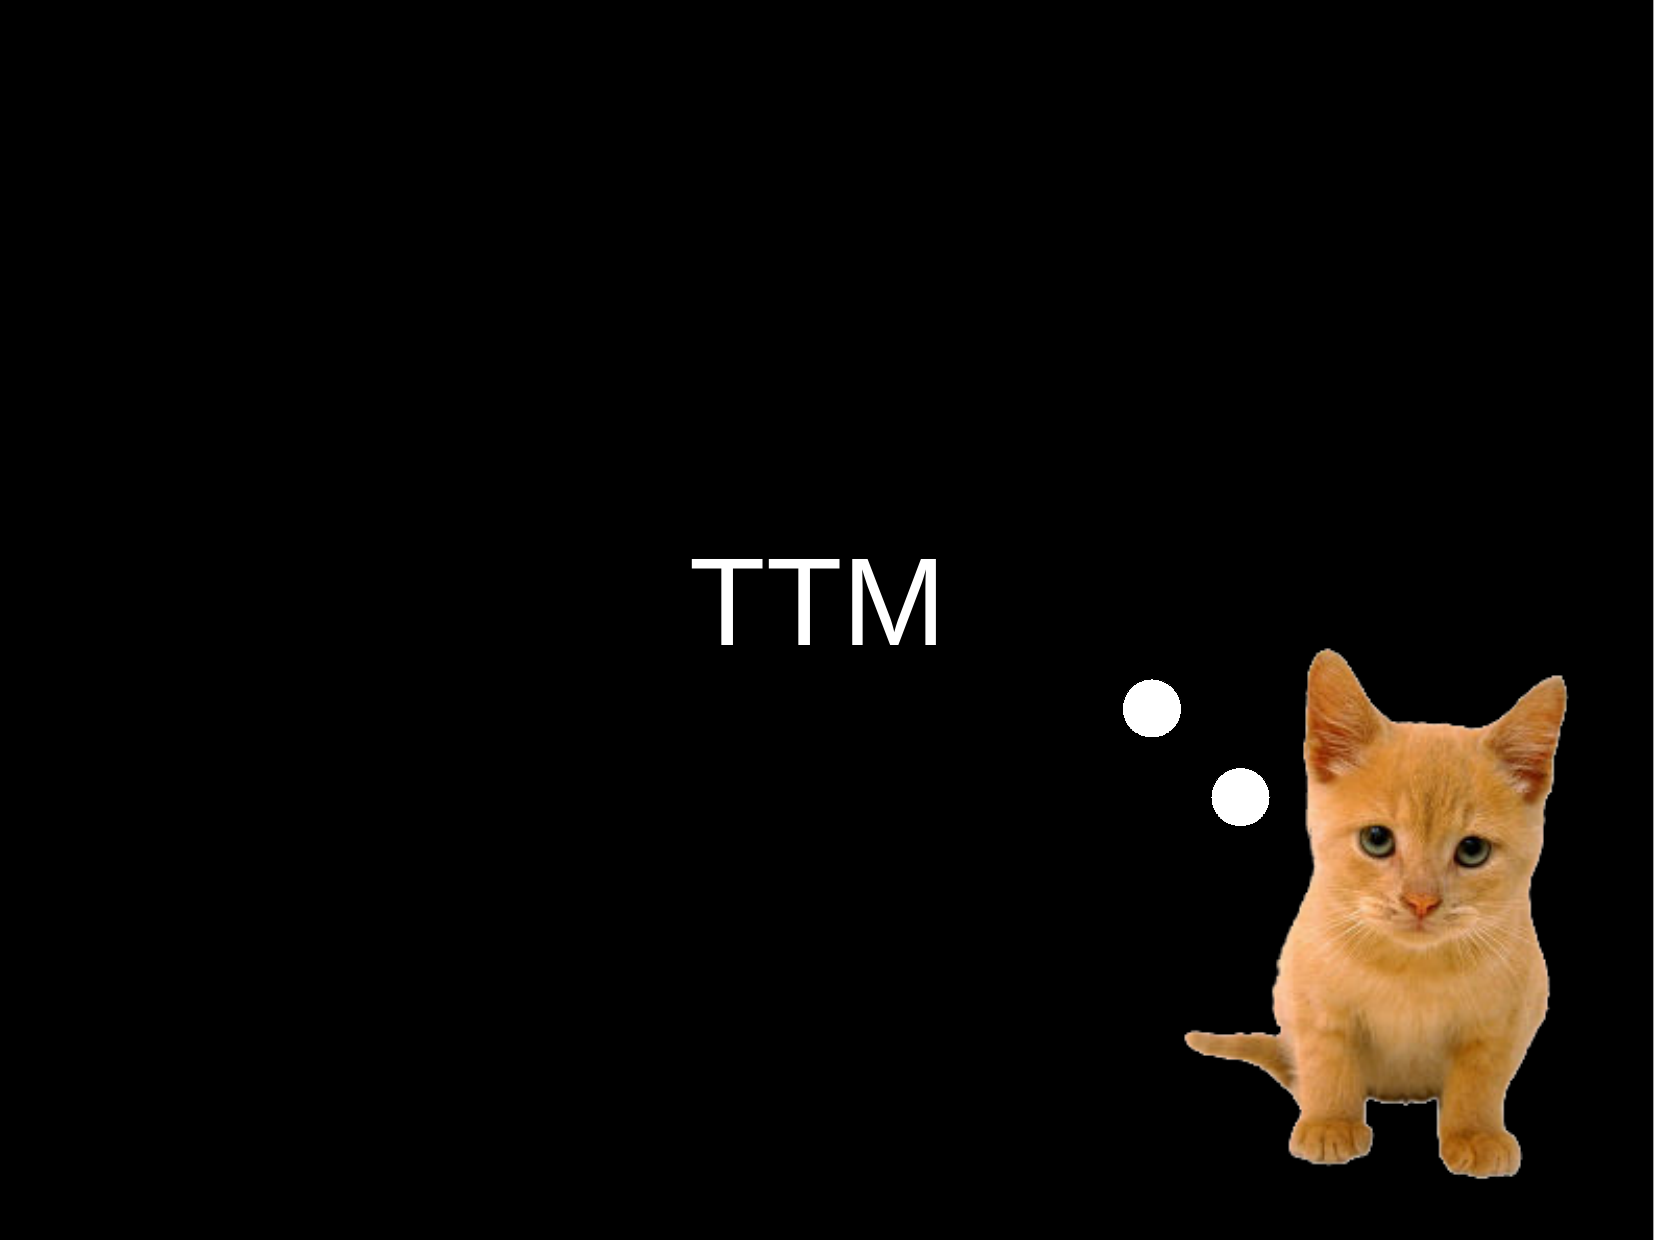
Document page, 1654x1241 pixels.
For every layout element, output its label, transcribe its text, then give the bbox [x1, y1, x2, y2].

text_box TTM [675, 525, 962, 680]
picture [937, 600, 1654, 1225]
text_box [1210, 767, 1271, 827]
text_box [1122, 678, 1182, 738]
